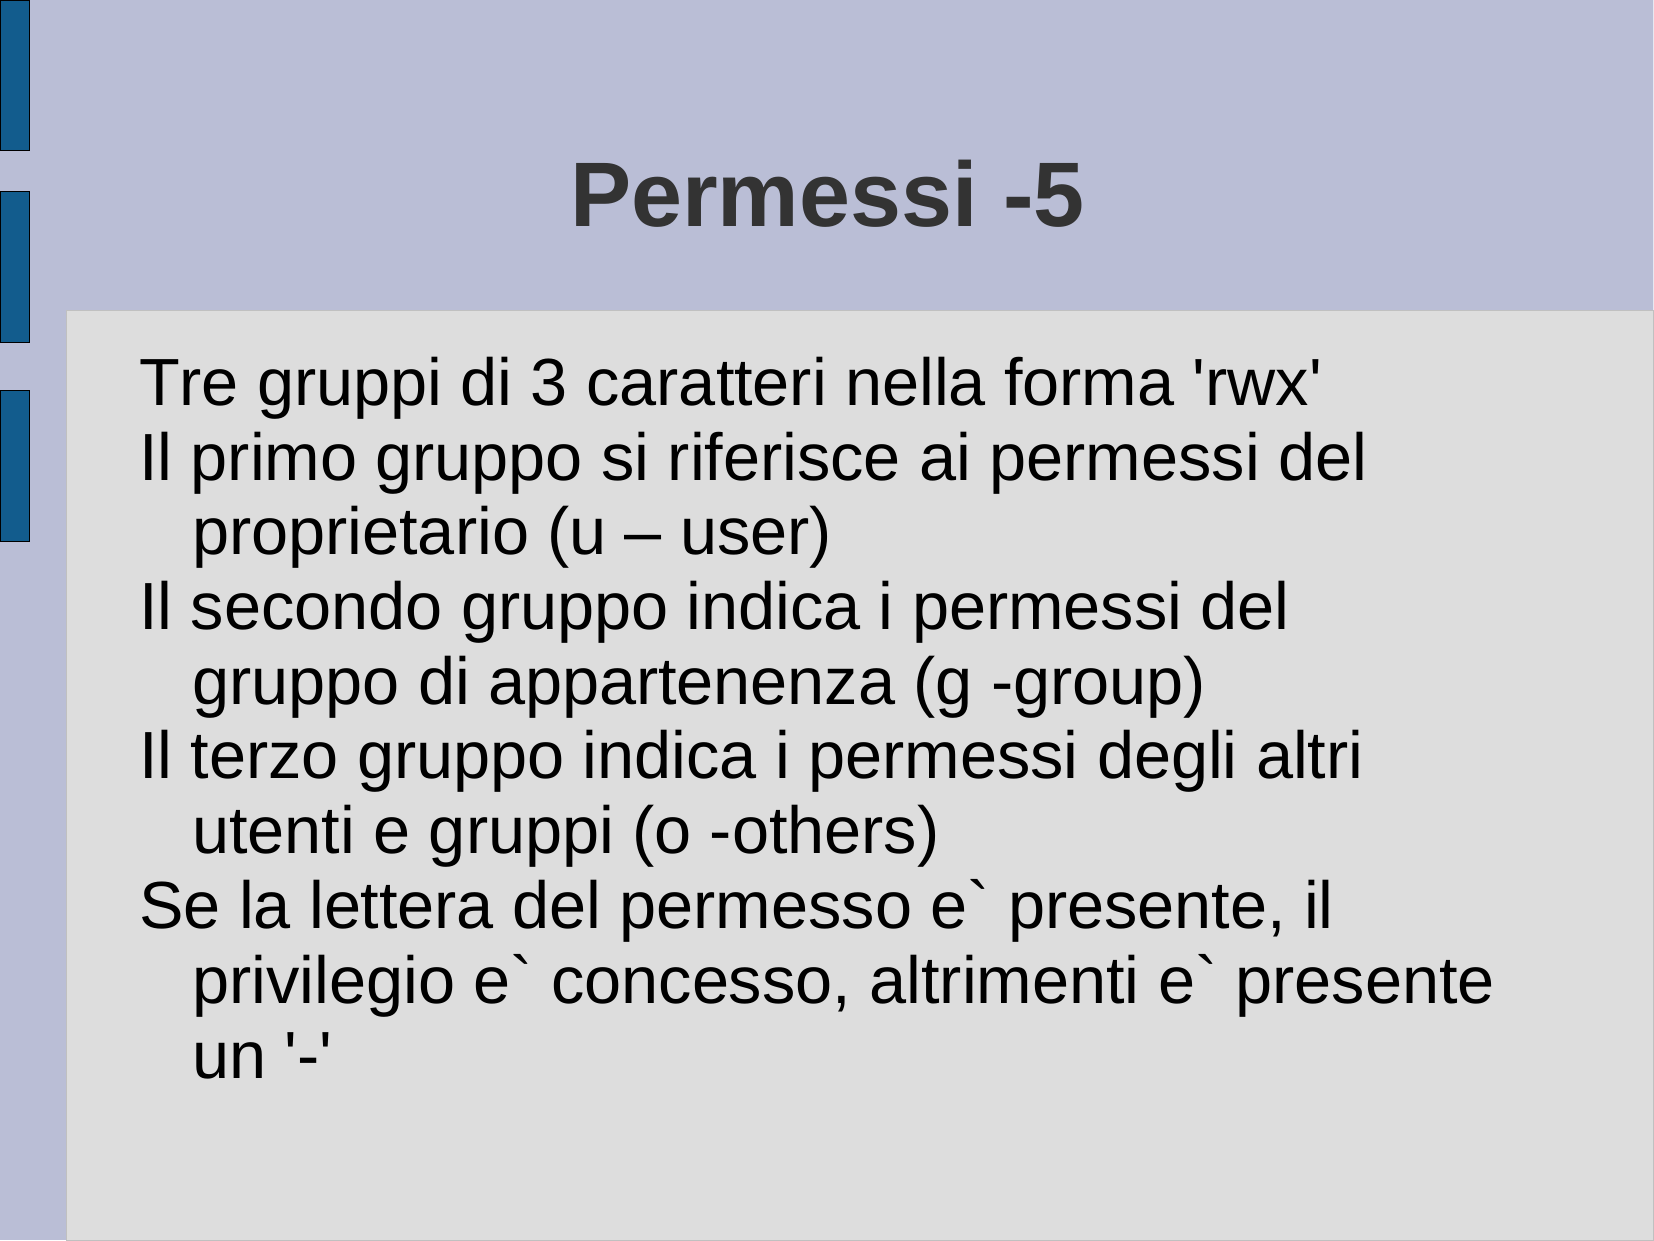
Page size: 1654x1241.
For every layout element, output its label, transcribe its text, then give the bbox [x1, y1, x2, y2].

title Permessi -5 [121, 91, 1534, 299]
list Tre gruppi di 3 caratteri nella forma 'rwx' Il primo gruppo si riferisce ai permessi del proprietario (u – user) Il secondo gruppo indica i permessi del gruppo di appartenenza (g -group) Il terzo gruppo indica i permessi degli altri utenti e gruppi (o -others) Se la lettera del permesso e` presente, il privilegio e` concesso, altrimenti e` presente un '-' [121, 344, 1534, 1127]
